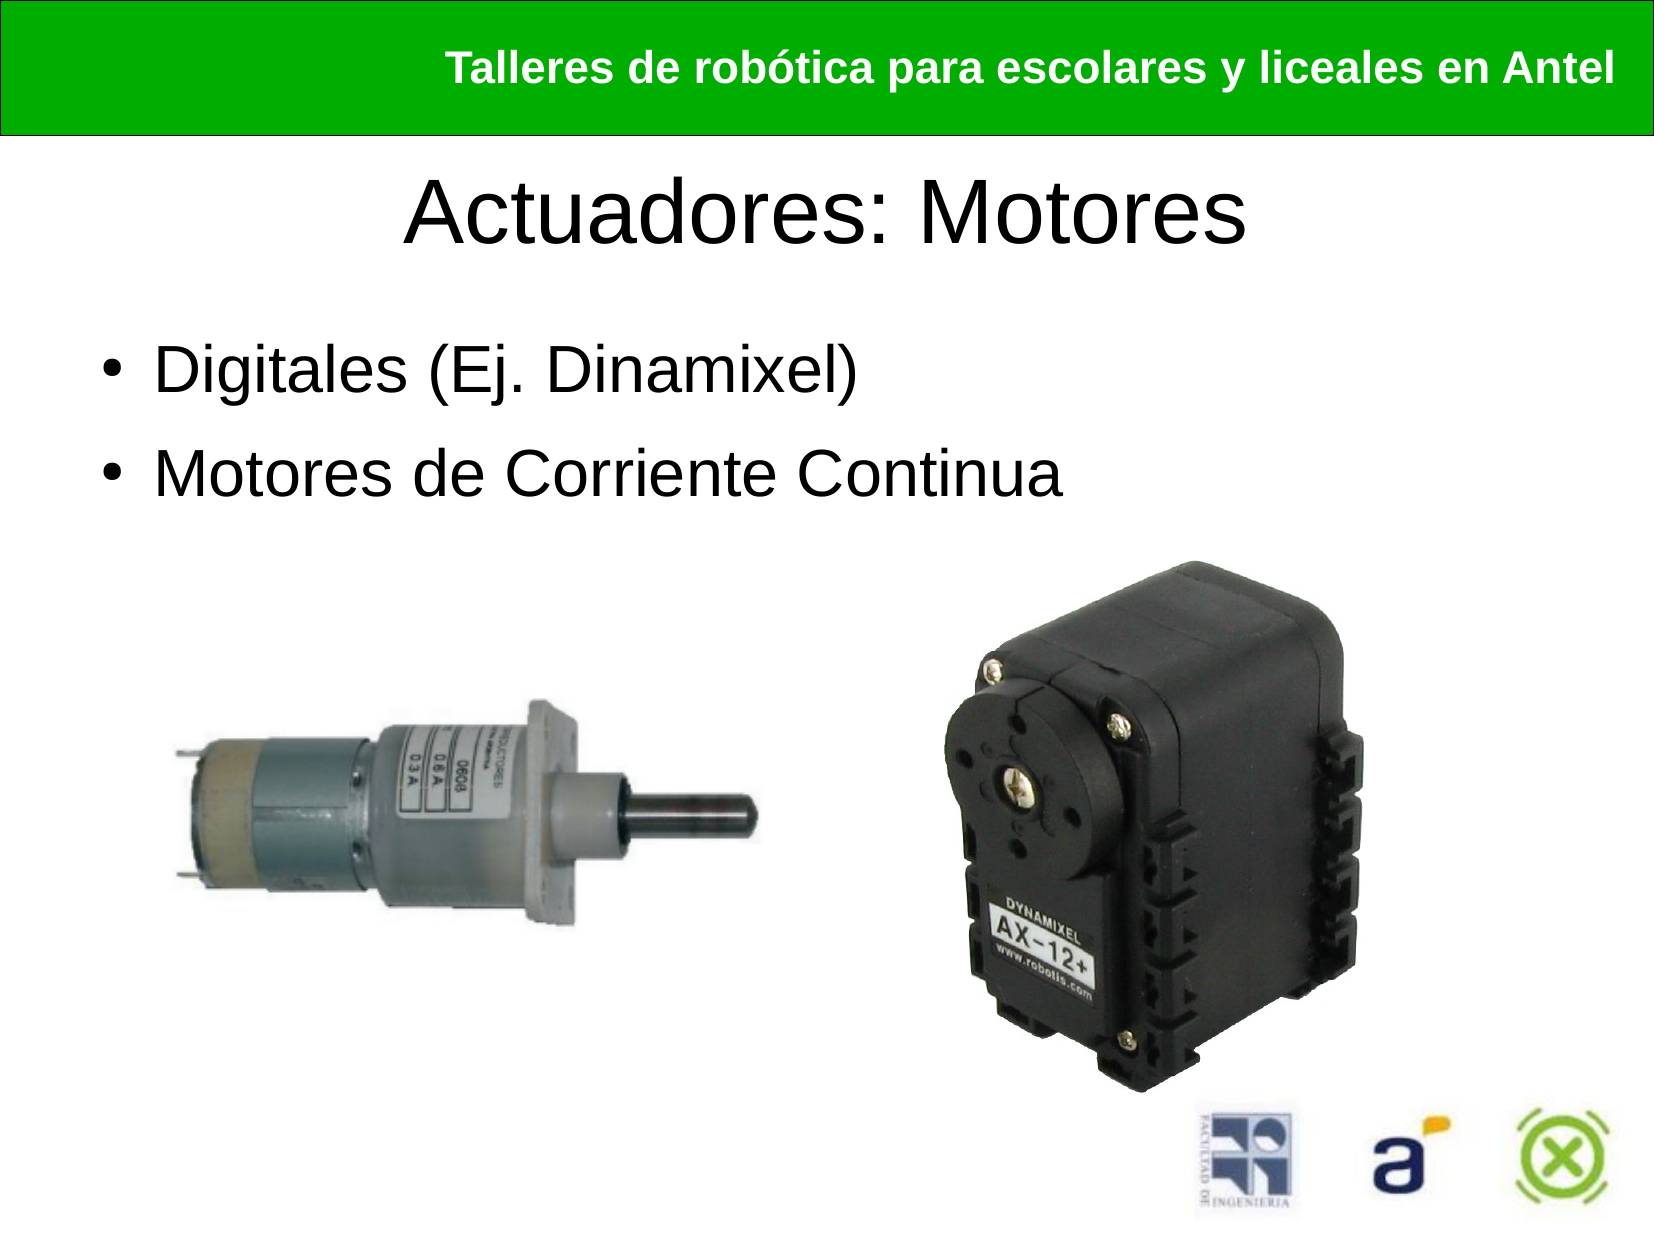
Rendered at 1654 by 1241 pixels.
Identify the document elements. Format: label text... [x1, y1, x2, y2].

title Actuadores: Motores [82, 136, 1571, 316]
text_box Talleres de robótica para escolares y liceales en Antel [0, 0, 1654, 136]
picture [0, 136, 1654, 1241]
list Digitales (Ej. Dinamixel) Motores de Corriente Continua [82, 331, 1571, 1151]
